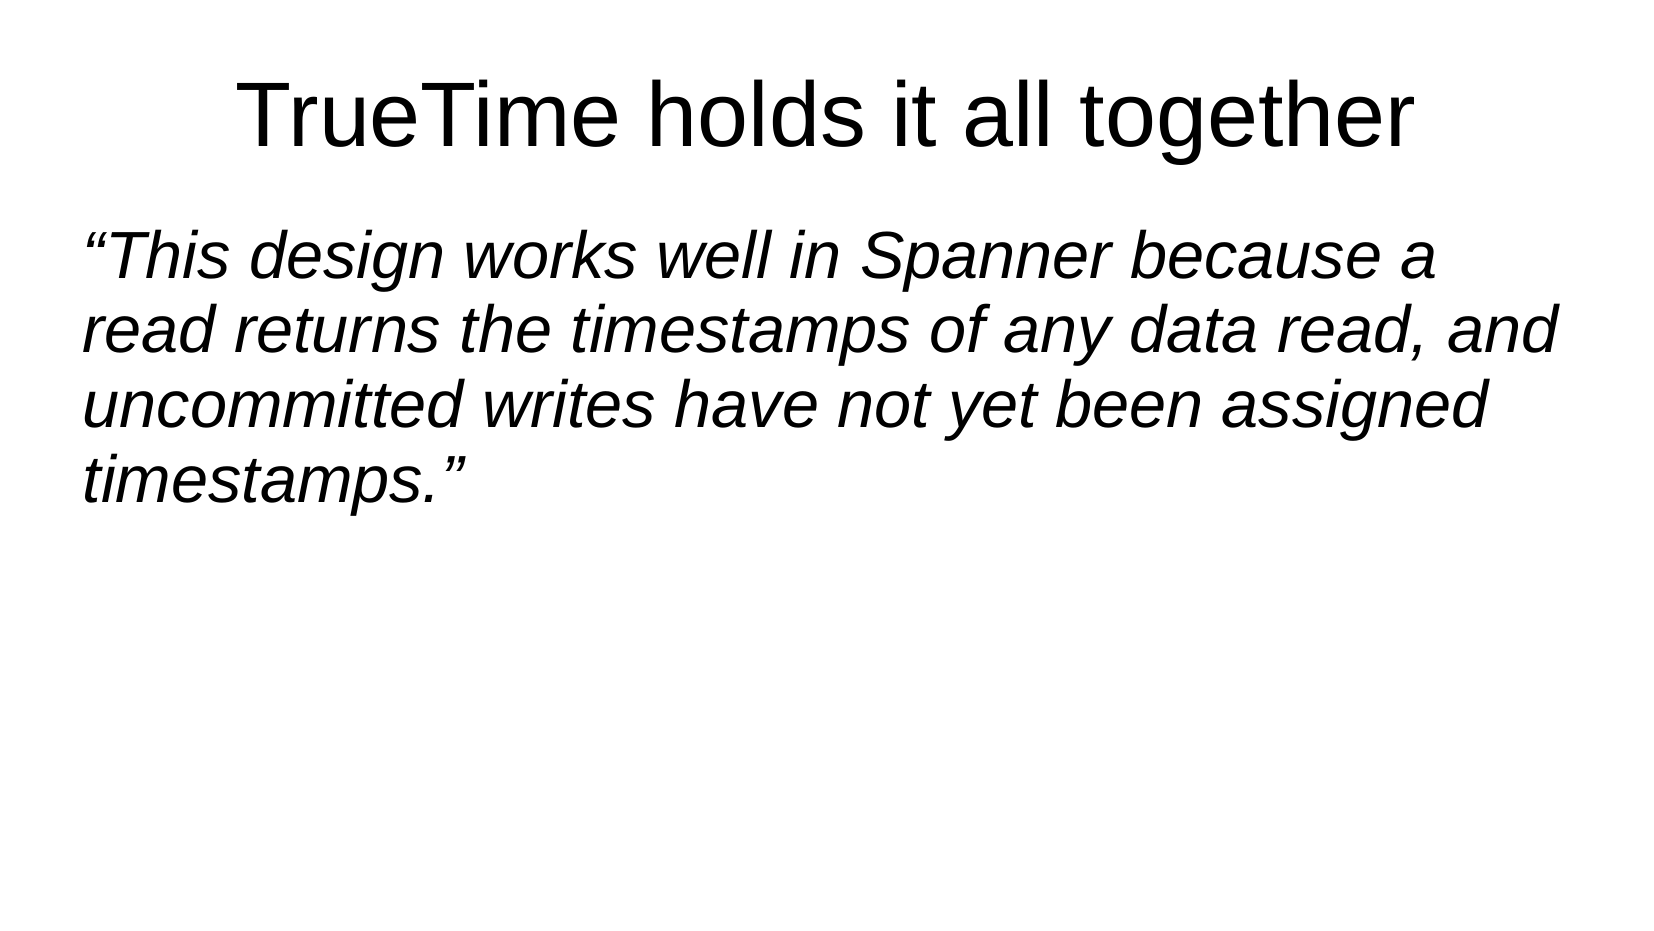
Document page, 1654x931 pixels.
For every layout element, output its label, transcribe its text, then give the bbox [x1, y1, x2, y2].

list “This design works well in Spanner because a read returns the timestamps of any data read, and uncommitted writes have not yet been assigned timestamps.” [82, 217, 1571, 758]
title TrueTime holds it all together [82, 37, 1571, 193]
